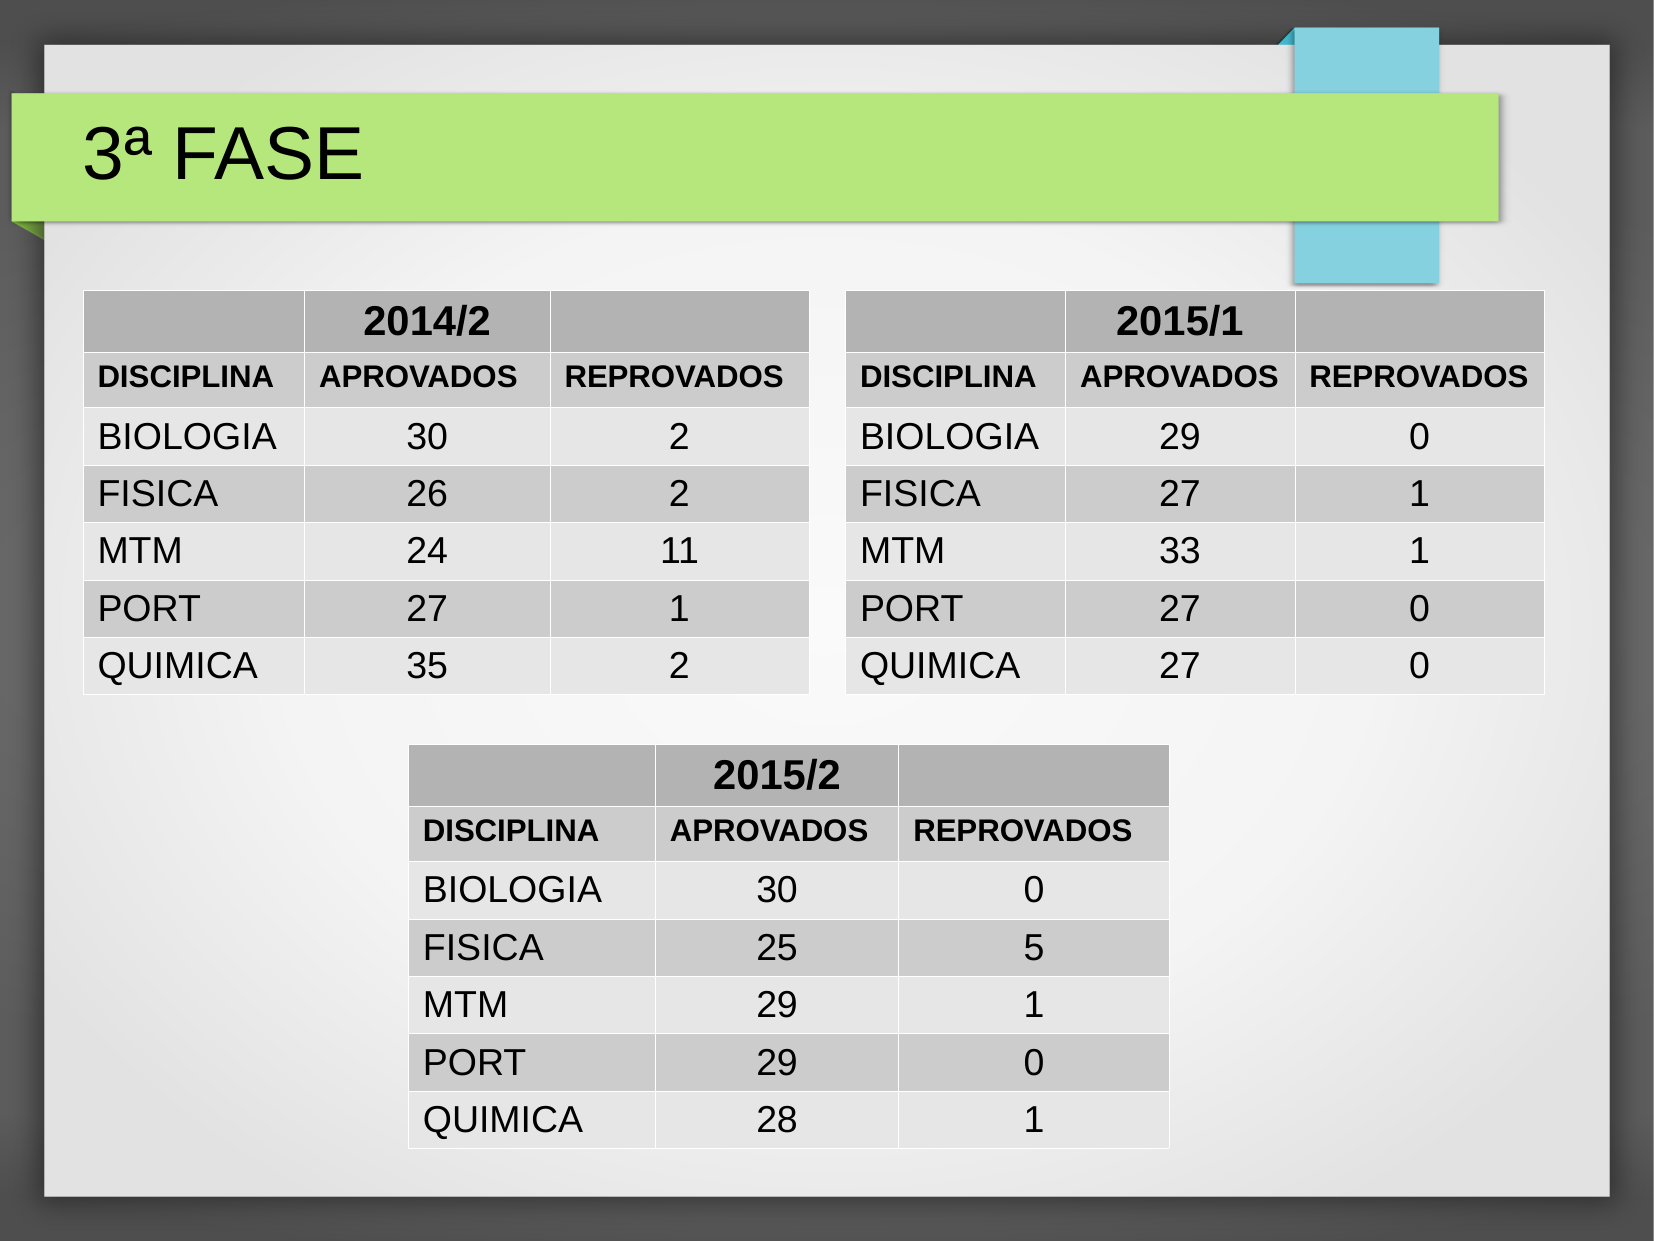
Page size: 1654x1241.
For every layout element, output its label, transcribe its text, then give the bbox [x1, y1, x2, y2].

table_cell PORT [84, 581, 304, 637]
table_header [899, 745, 1169, 806]
table_cell 1 [551, 581, 809, 637]
table_cell 0 [899, 1034, 1169, 1091]
table_cell 26 [305, 466, 550, 522]
table_cell REPROVADOS [899, 807, 1169, 861]
table_cell 29 [656, 977, 898, 1033]
table_cell QUIMICA [409, 1092, 655, 1148]
table_cell 5 [899, 920, 1169, 976]
table_cell APROVADOS [1066, 353, 1295, 407]
table_header 2014/2 [305, 291, 550, 352]
table_cell 0 [1296, 581, 1544, 637]
table_cell 1 [1296, 466, 1544, 522]
table_cell MTM [84, 523, 304, 580]
table_cell MTM [846, 523, 1065, 580]
table_cell 1 [899, 977, 1169, 1033]
table_cell BIOLOGIA [846, 408, 1065, 465]
table_cell 33 [1066, 523, 1295, 580]
picture [0, 0, 1654, 1241]
table_cell 28 [656, 1092, 898, 1148]
table_cell 35 [305, 638, 550, 694]
table_cell BIOLOGIA [84, 408, 304, 465]
table_cell APROVADOS [305, 353, 550, 407]
table_cell FISICA [846, 466, 1065, 522]
table_cell FISICA [84, 466, 304, 522]
title 3ª FASE [82, 94, 1264, 213]
table_cell 27 [1066, 581, 1295, 637]
table_cell QUIMICA [84, 638, 304, 694]
table_header [551, 291, 809, 352]
table_cell 0 [1296, 408, 1544, 465]
table_cell 0 [899, 862, 1169, 919]
table_cell 27 [1066, 638, 1295, 694]
table_cell MTM [409, 977, 655, 1033]
table_header [1296, 291, 1544, 352]
table_cell 24 [305, 523, 550, 580]
table_cell FISICA [409, 920, 655, 976]
table_cell 25 [656, 920, 898, 976]
table_cell 1 [1296, 523, 1544, 580]
table_cell 29 [656, 1034, 898, 1091]
table_cell QUIMICA [846, 638, 1065, 694]
table_cell 30 [305, 408, 550, 465]
table_cell DISCIPLINA [84, 353, 304, 407]
table_cell 29 [1066, 408, 1295, 465]
table_cell 2 [551, 638, 809, 694]
table_cell DISCIPLINA [409, 807, 655, 861]
table_cell BIOLOGIA [409, 862, 655, 919]
table_cell 1 [899, 1092, 1169, 1148]
table_header [84, 291, 304, 352]
table_cell 30 [656, 862, 898, 919]
table_cell DISCIPLINA [846, 353, 1065, 407]
table_cell 11 [551, 523, 809, 580]
table_cell 2 [551, 408, 809, 465]
table_cell PORT [846, 581, 1065, 637]
table_header [846, 291, 1065, 352]
table_cell 27 [1066, 466, 1295, 522]
table_header [409, 745, 655, 806]
table_cell REPROVADOS [1296, 353, 1544, 407]
table_cell 2 [551, 466, 809, 522]
table_cell 27 [305, 581, 550, 637]
table_header 2015/1 [1066, 291, 1295, 352]
table_cell 0 [1296, 638, 1544, 694]
table_cell REPROVADOS [551, 353, 809, 407]
table_cell APROVADOS [656, 807, 898, 861]
table_header 2015/2 [656, 745, 898, 806]
table_cell PORT [409, 1034, 655, 1091]
